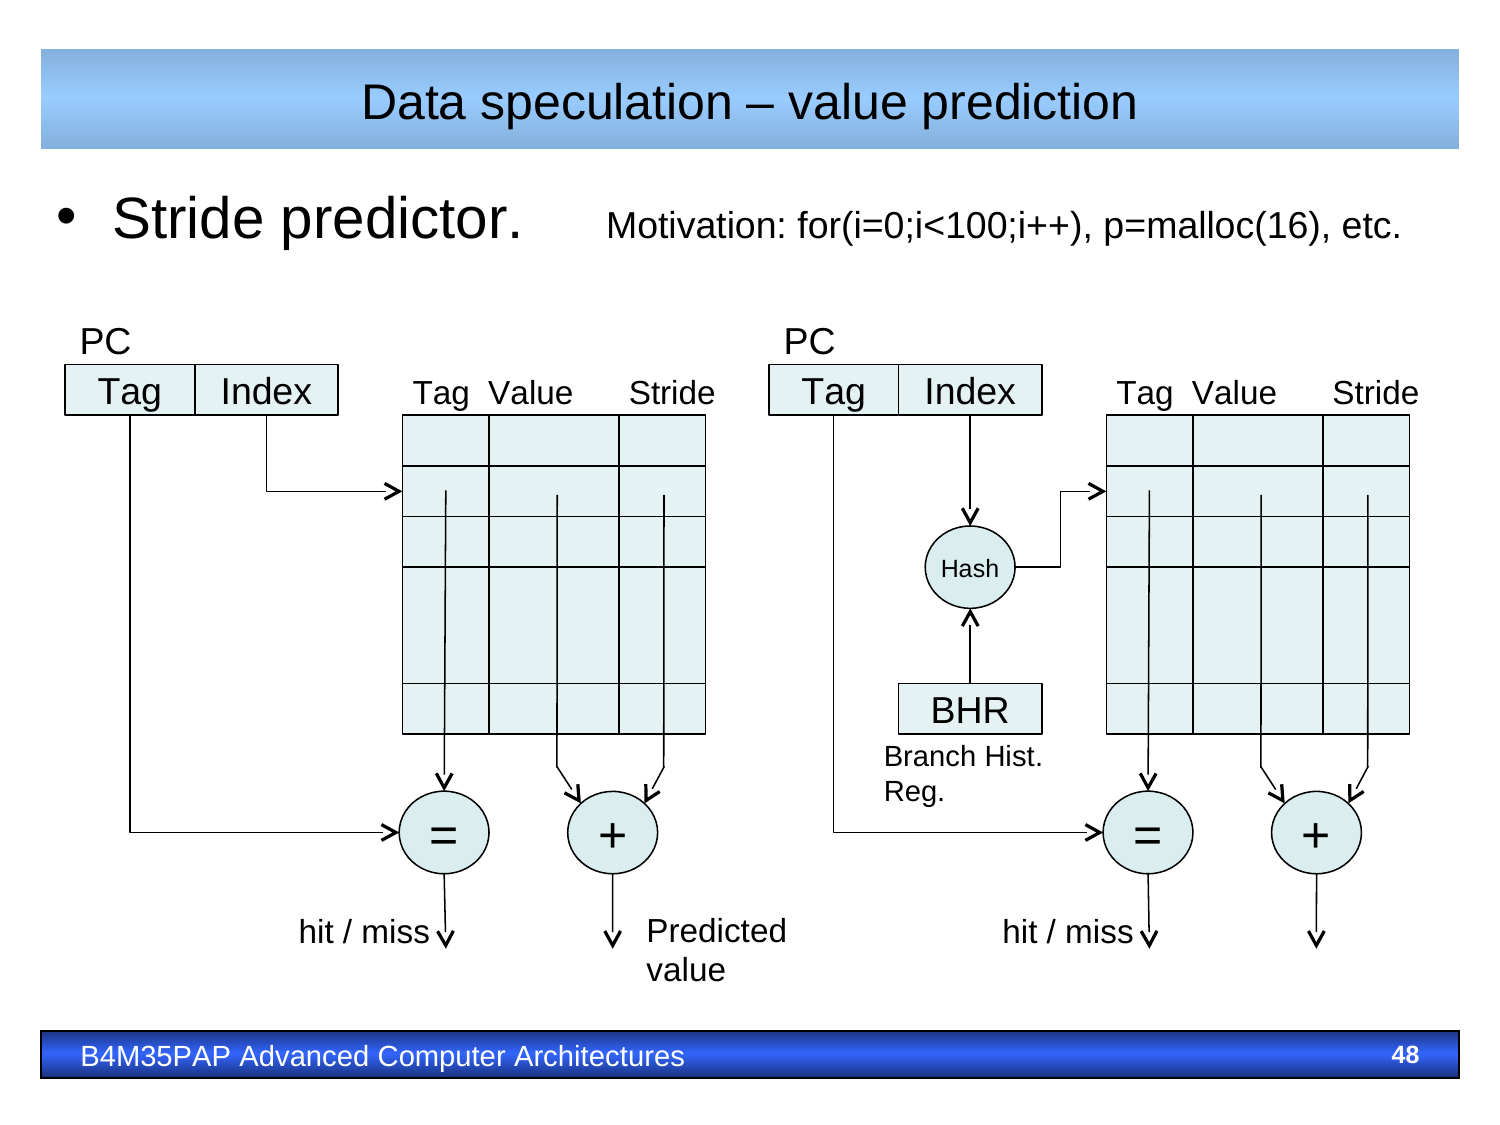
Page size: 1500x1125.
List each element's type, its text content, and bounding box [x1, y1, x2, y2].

text_box PC [768, 314, 1193, 366]
text_box Tag Value Stride [388, 365, 813, 417]
text_box Tag Value Stride [1092, 365, 1500, 417]
list Stride predictor. Motivation: for(i=0;i<100;i++), p=malloc(16), etc. [41, 172, 1436, 267]
text_box Tag [768, 366, 898, 416]
text_box PC [64, 314, 489, 366]
text_box Tag [64, 366, 194, 416]
text_box Hash [925, 526, 1016, 609]
text_box BHR [989, 700, 1003, 710]
text_box Predicted value [631, 891, 869, 1006]
title Data speculation – value prediction [41, 49, 1459, 149]
text_box + [567, 791, 658, 874]
text_box hit / miss [987, 873, 1225, 988]
text_box [402, 415, 706, 735]
text_box BHR [937, 700, 948, 708]
text_box BHR [898, 683, 1042, 715]
text_box hit / miss [283, 873, 522, 988]
text_box Branch Hist. Reg. [868, 715, 1107, 830]
text_box [1106, 415, 1410, 735]
text_box Index [194, 366, 339, 416]
text_box Index [898, 366, 1042, 416]
text_box = [399, 791, 490, 873]
text_box + [1271, 791, 1362, 874]
text_box = [1103, 791, 1193, 873]
